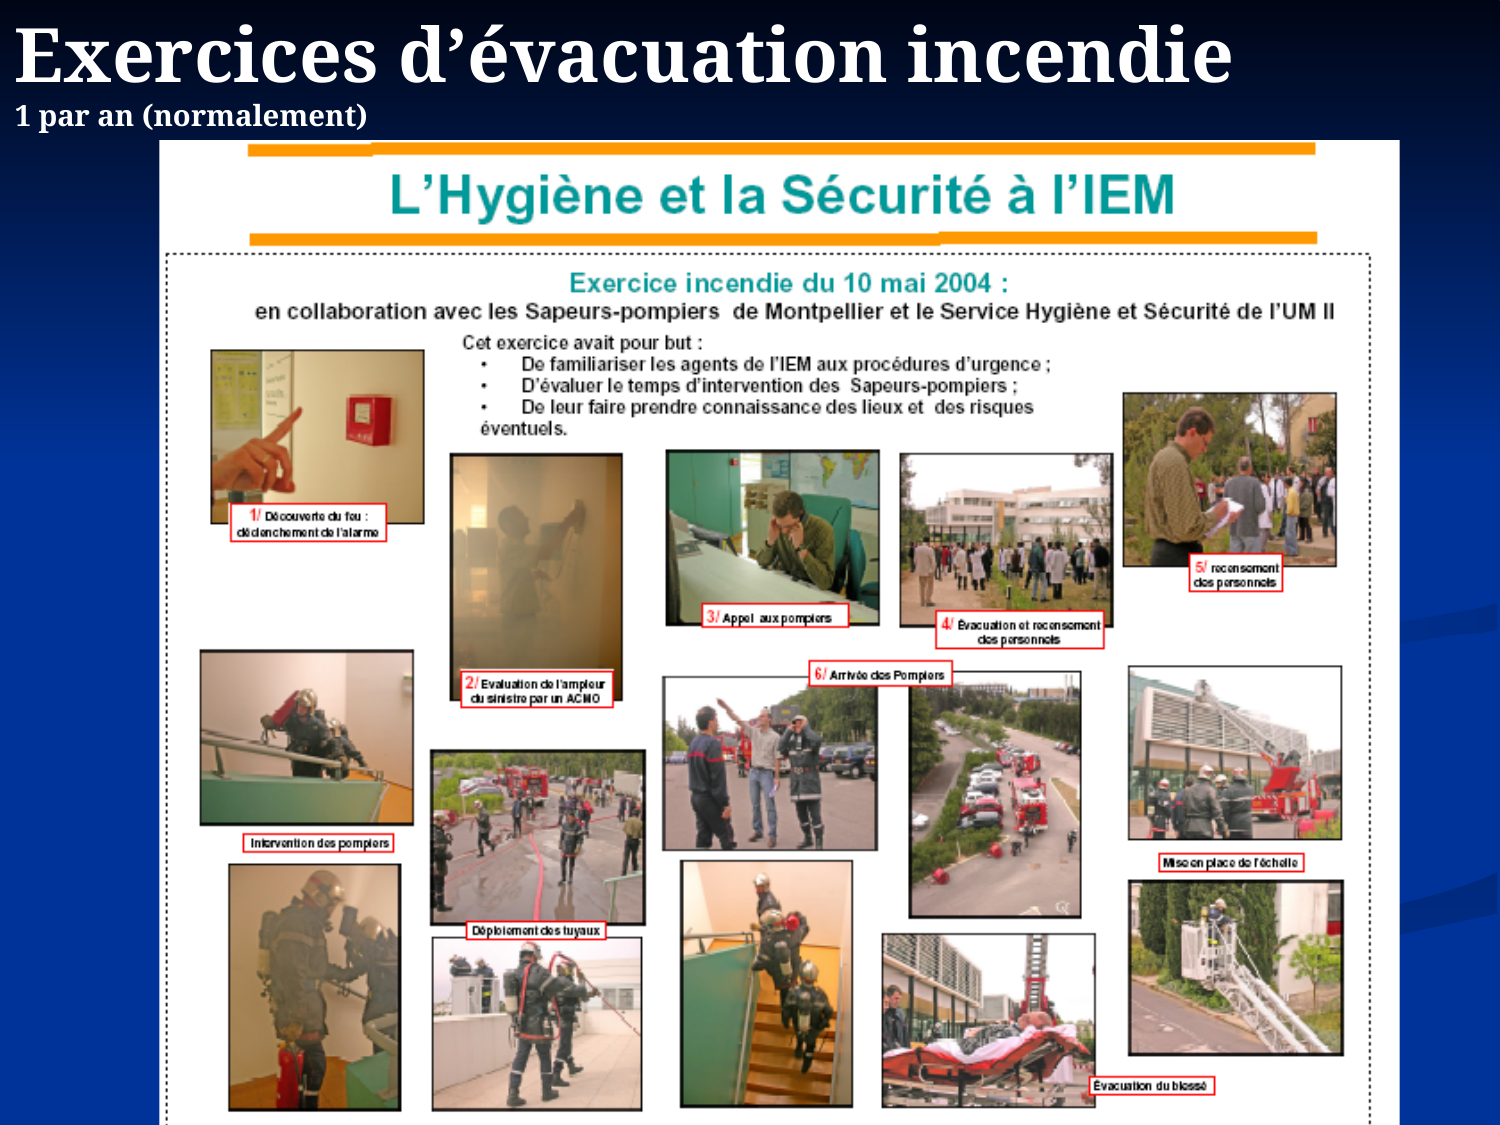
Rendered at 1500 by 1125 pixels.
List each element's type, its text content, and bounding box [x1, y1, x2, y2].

picture [159, 140, 1400, 1125]
text_box Exercices d’évacuation incendie 1 par an (normalement) [0, 0, 1500, 141]
